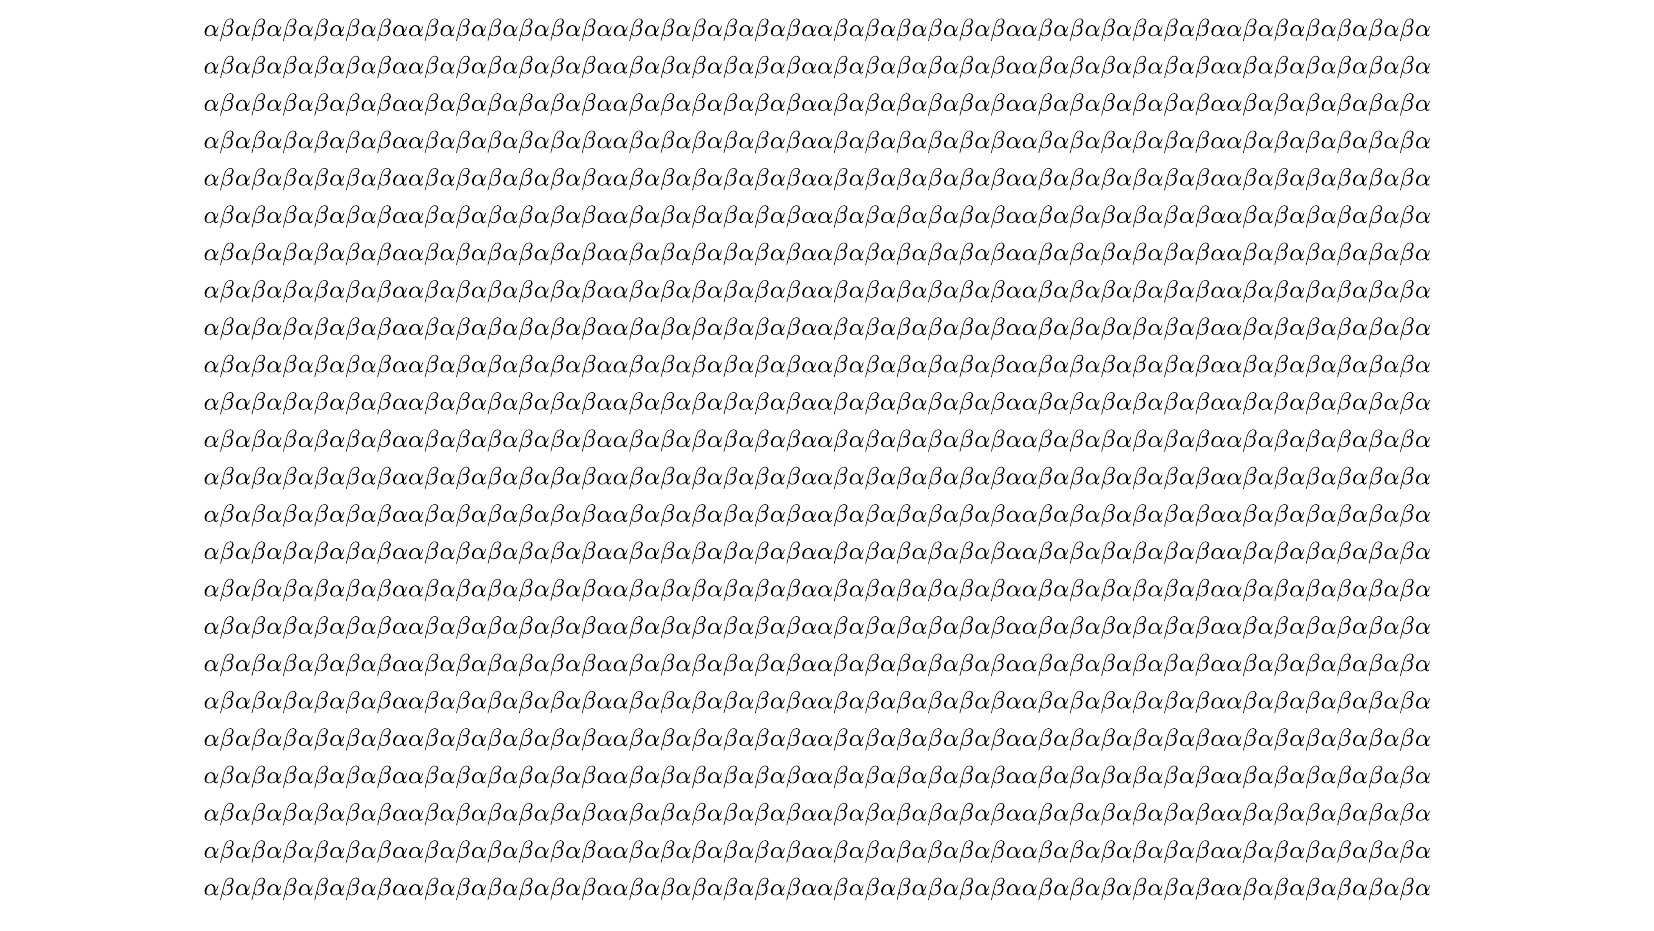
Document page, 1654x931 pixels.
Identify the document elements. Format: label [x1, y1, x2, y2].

text_box [204, 18, 1430, 901]
